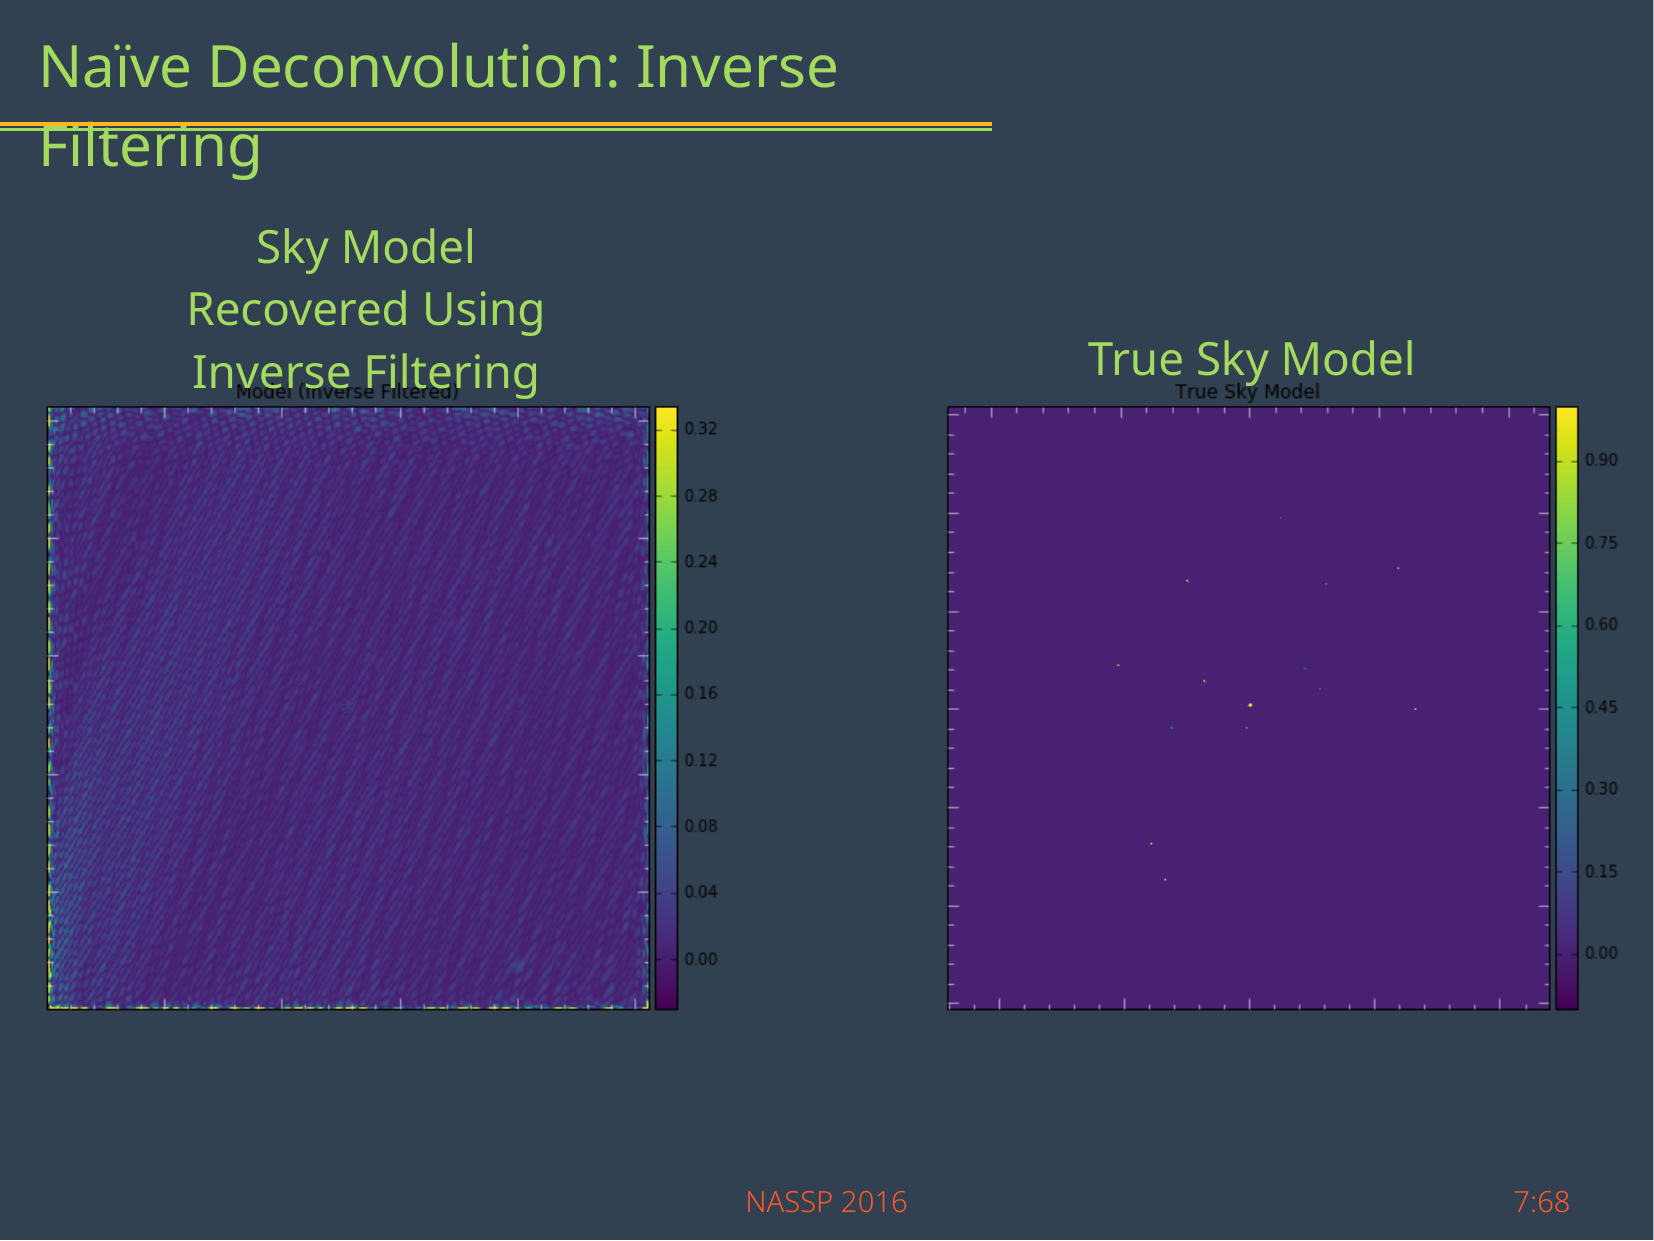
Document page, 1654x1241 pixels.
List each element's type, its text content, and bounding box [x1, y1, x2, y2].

text_box True Sky Model [1051, 318, 1453, 389]
text_box Naïve Deconvolution: Inverse Filtering [23, 17, 1063, 103]
picture [36, 372, 1629, 1020]
text_box Sky Model Recovered Using Inverse Filtering [165, 206, 567, 387]
